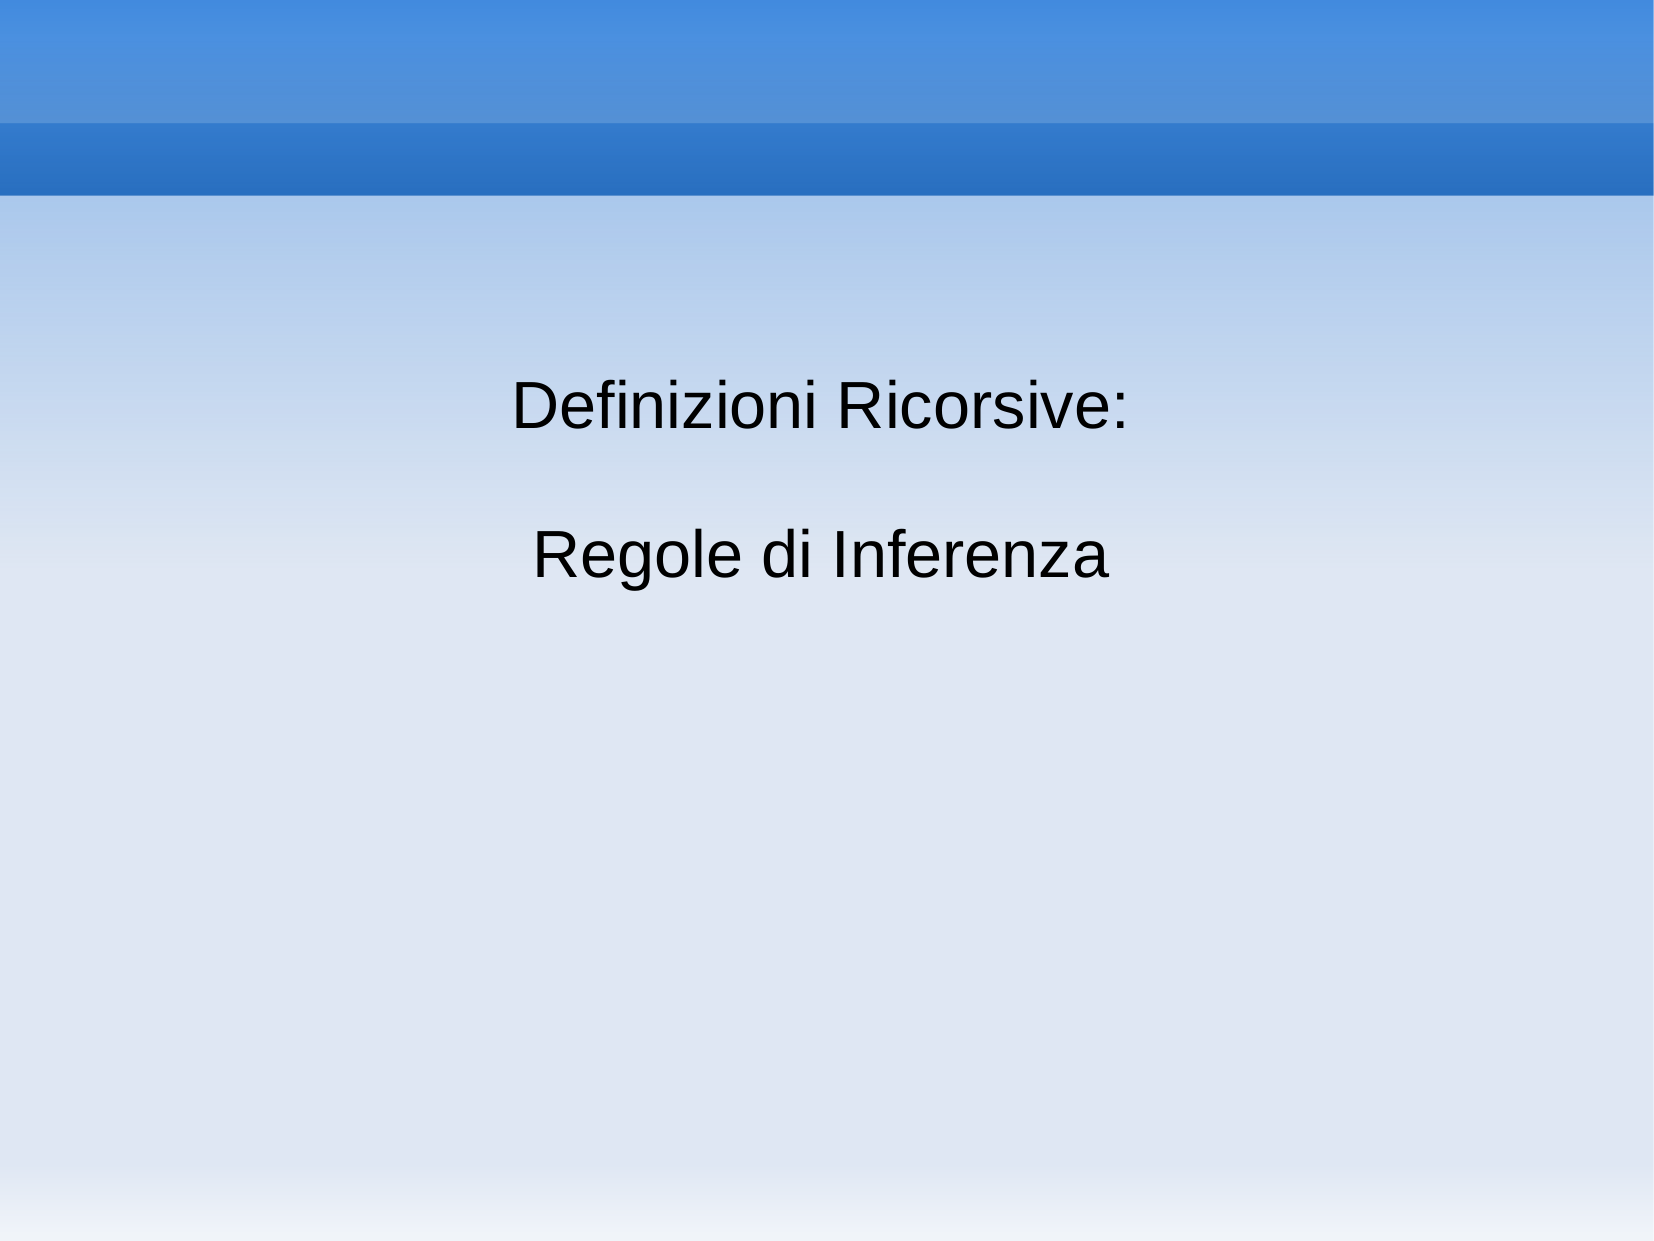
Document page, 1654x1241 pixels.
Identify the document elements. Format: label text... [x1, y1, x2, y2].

subtitle Definizioni Ricorsive: Regole di Inferenza [76, 0, 1565, 960]
picture [0, 0, 1654, 1241]
